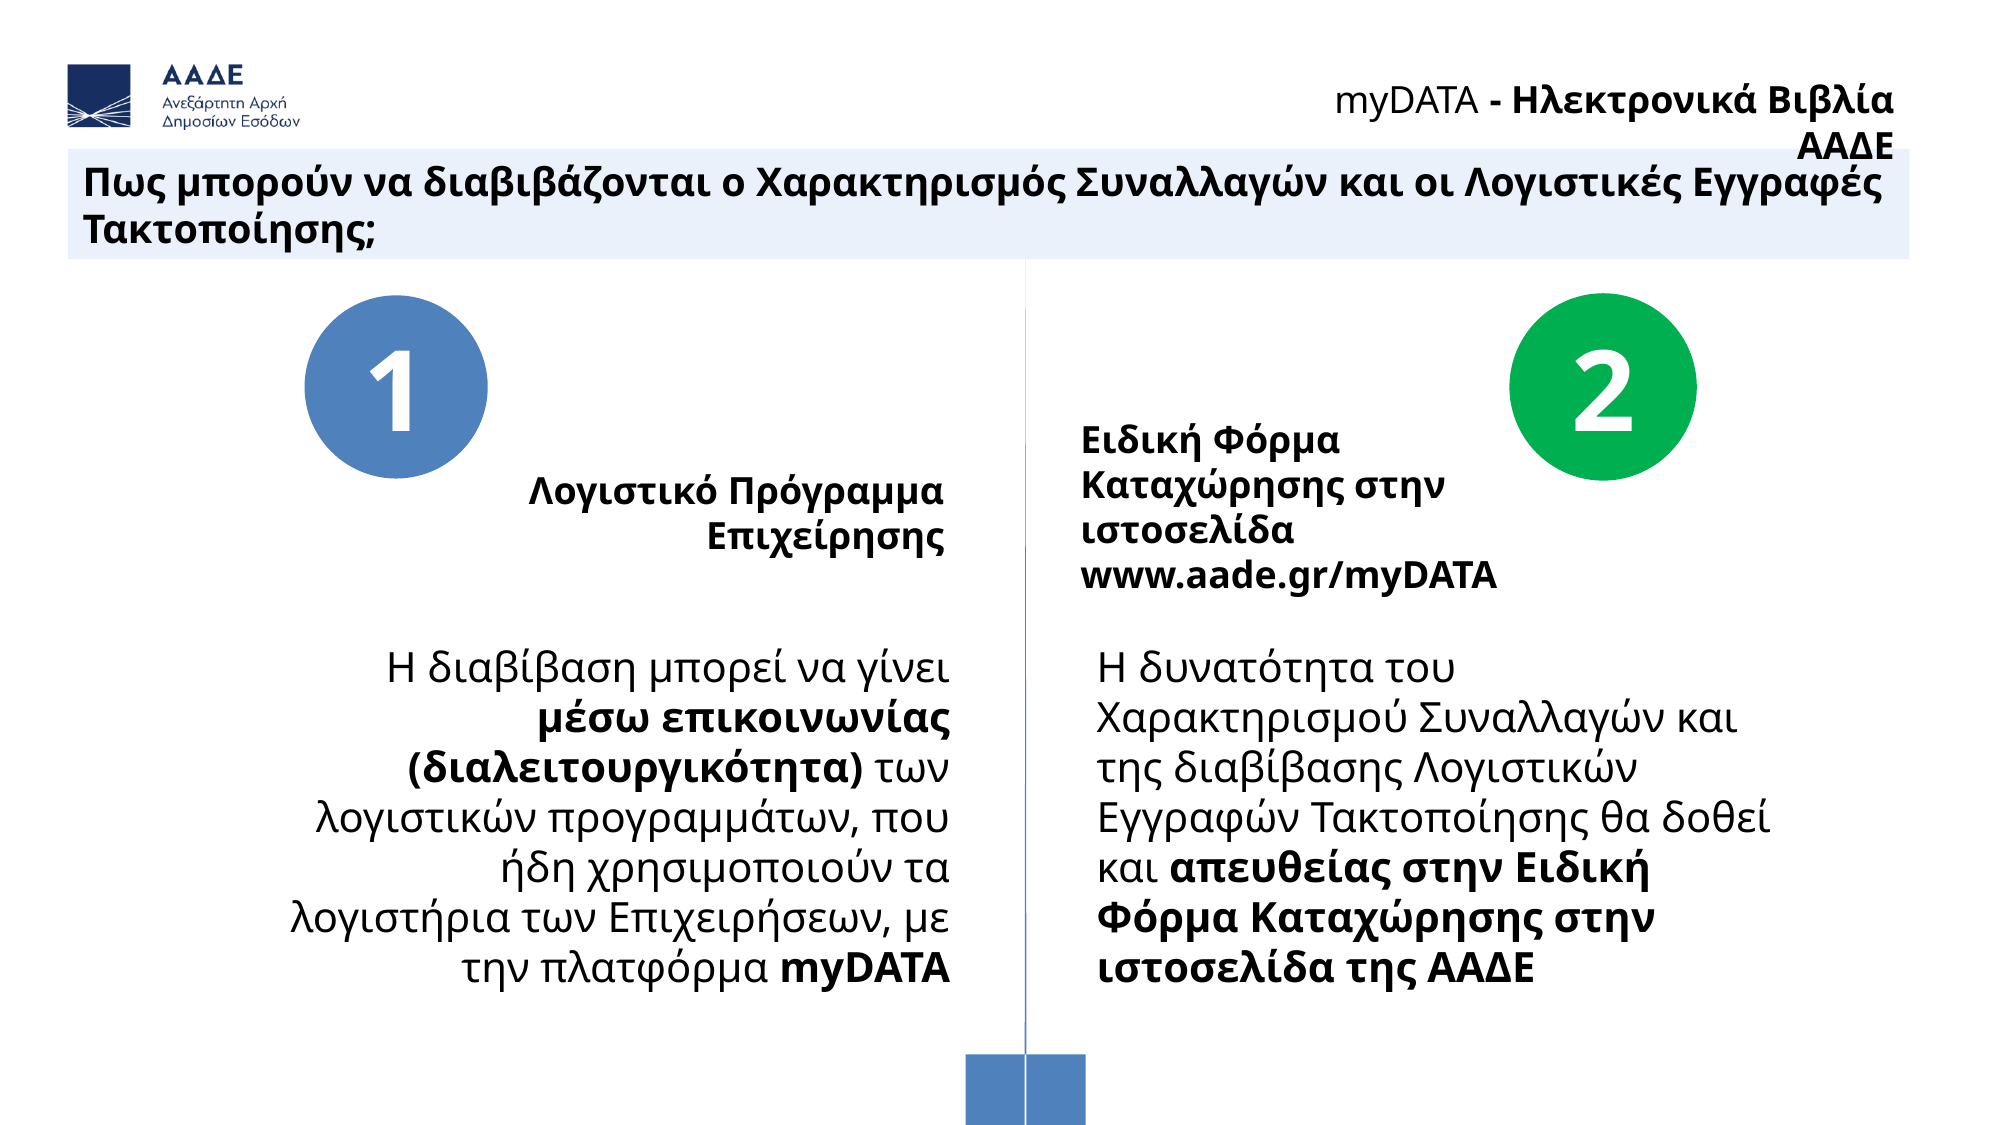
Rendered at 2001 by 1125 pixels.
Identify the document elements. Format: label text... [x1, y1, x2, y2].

text_box [965, 259, 1086, 1125]
text_box Η διαβίβαση μπορεί να γίνει μέσω επικοινωνίας (διαλειτουργικότητα) των λογιστικών προγραμμάτων, που ήδη χρησιμοποιούν τα λογιστήρια των Επιχειρήσεων, με την πλατφόρμα myDATA [267, 633, 965, 999]
text_box Η δυνατότητα του Χαρακτηρισμού Συναλλαγών και της διαβίβασης Λογιστικών Εγγραφών Τακτοποίησης θα δοθεί και απευθείας στην Ειδική Φόρμα Καταχώρησης στην ιστοσελίδα της ΑΑΔΕ [1081, 633, 1792, 999]
text_box 1 [304, 295, 488, 479]
text_box Λογιστικό Πρόγραμμα Επιχείρησης [492, 459, 959, 565]
text_box 2 [1511, 295, 1695, 479]
text_box myDATA - Ηλεκτρονικά Βιβλία ΑΑΔΕ [1271, 64, 1910, 175]
text_box Πως μπορούν να διαβιβάζονται ο Χαρακτηρισμός Συναλλαγών και οι Λογιστικές Εγγραφές Τακτοποίησης; [67, 148, 1910, 259]
text_box Ειδική Φόρμα Καταχώρησης στην ιστοσελίδα www.aade.gr/myDATA [1065, 408, 1544, 604]
picture [67, 64, 304, 130]
